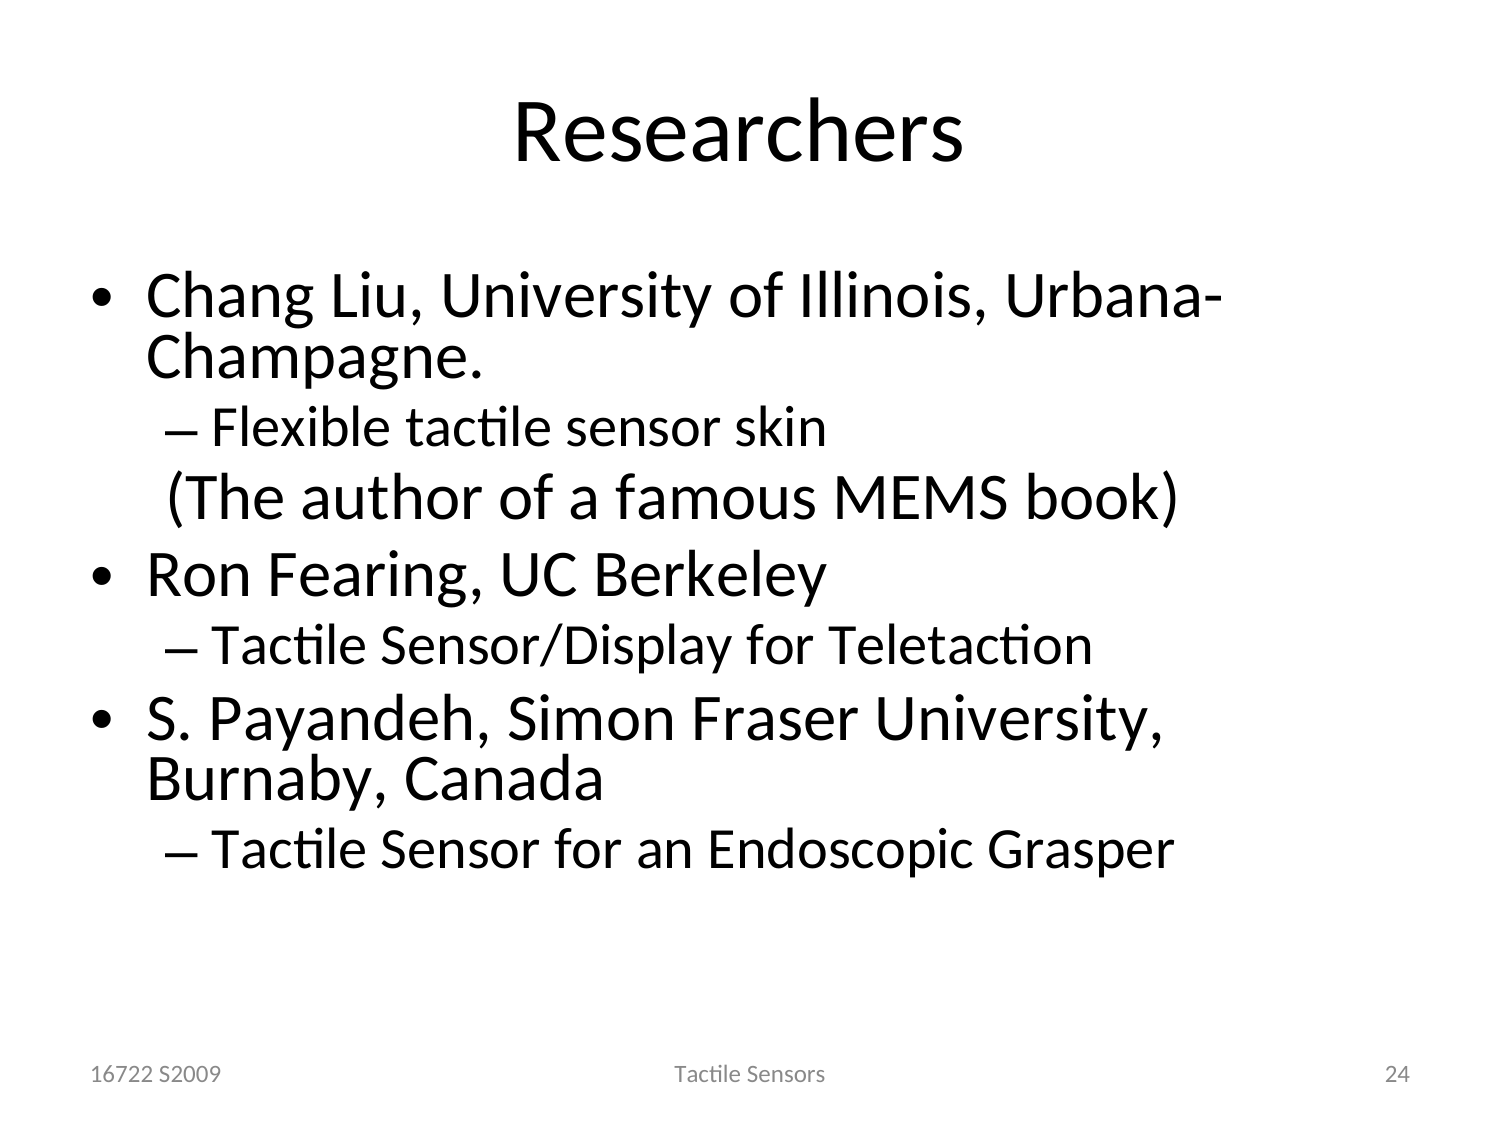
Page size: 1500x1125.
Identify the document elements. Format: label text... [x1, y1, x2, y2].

title Researchers [75, 45, 1426, 233]
list Chang Liu, University of Illinois, Urbana-Champagne. Flexible tactile sensor skin (The author of a famous MEMS book) Ron Fearing, UC Berkeley Tactile Sensor/Display for Teletaction S. Payandeh, Simon Fraser University, Burnaby, Canada Tactile Sensor for an Endoscopic Grasper [75, 262, 1426, 1078]
text_box <number> [1074, 1042, 1426, 1103]
text_box Tactile Sensors [512, 1042, 988, 1103]
text_box 16722 S2009 [74, 1042, 426, 1103]
